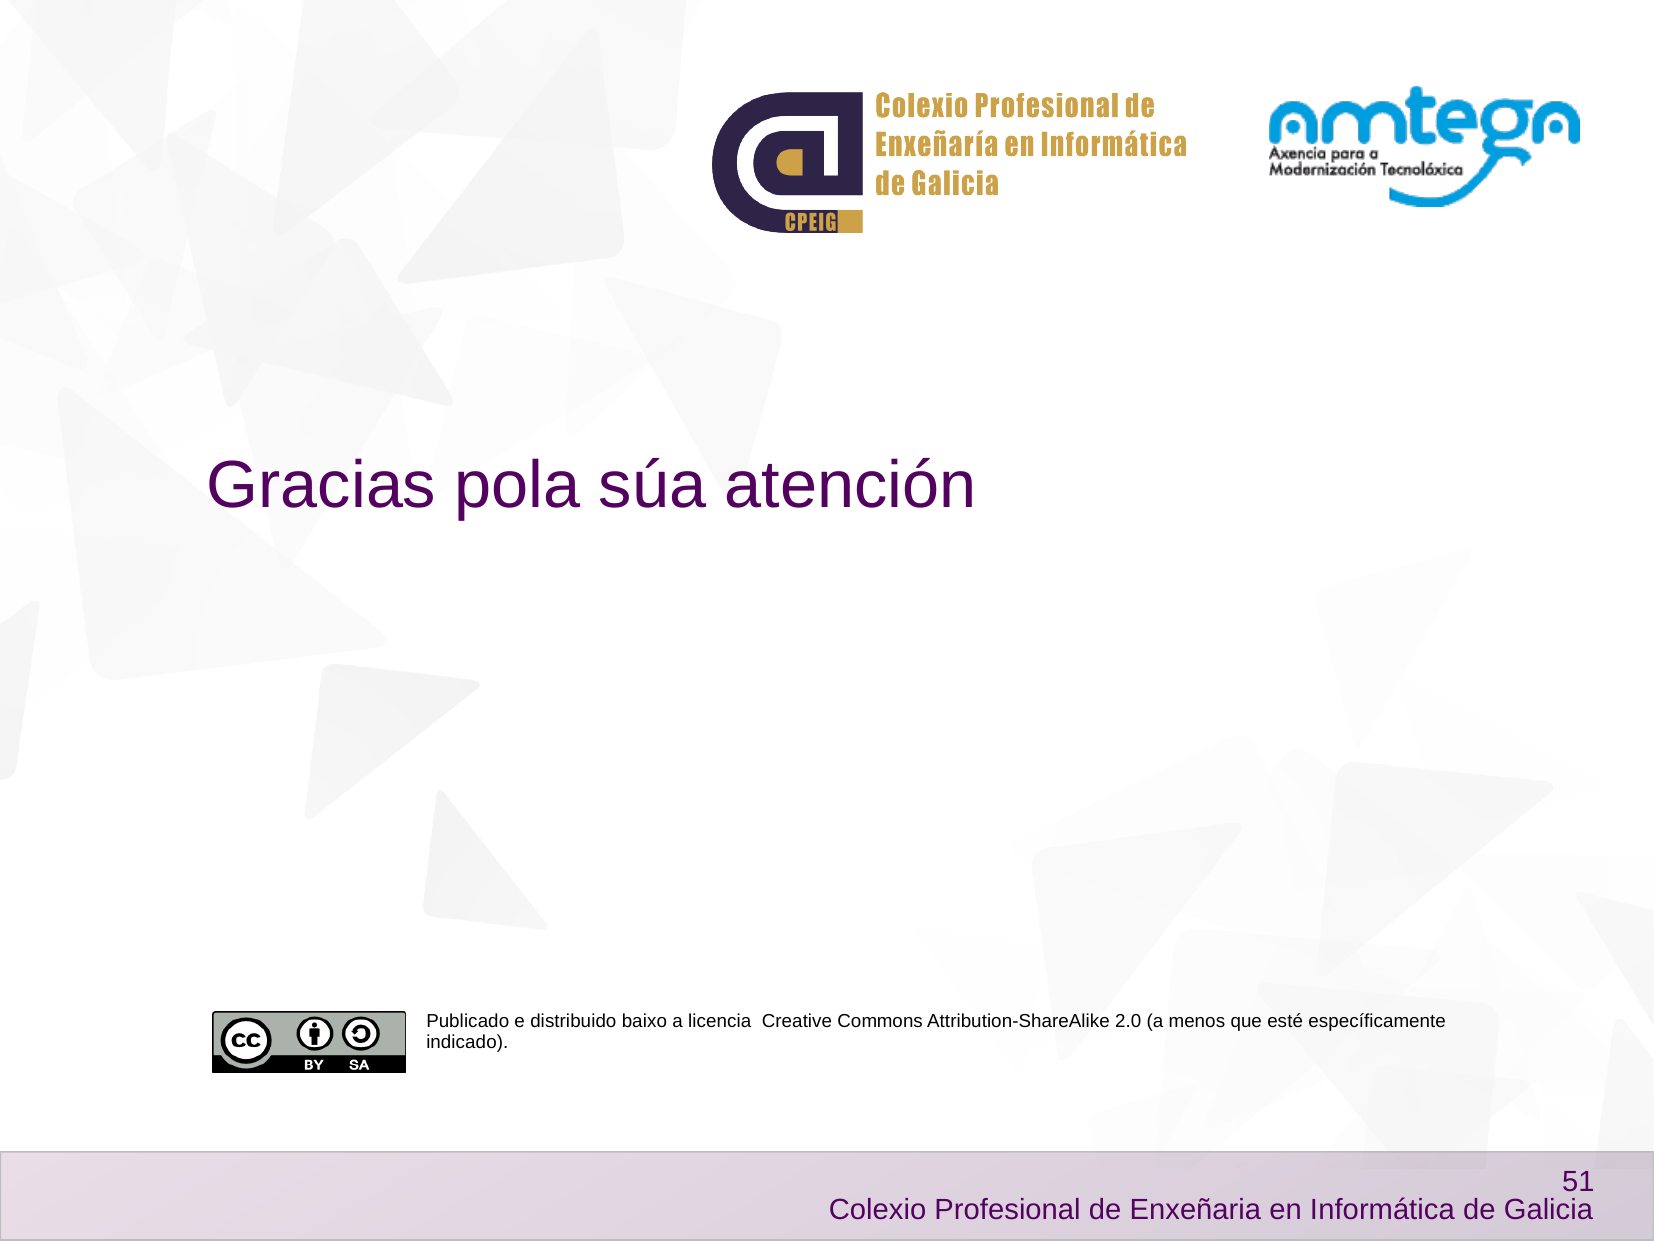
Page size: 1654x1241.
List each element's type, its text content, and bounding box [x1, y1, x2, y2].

picture [212, 1011, 406, 1073]
picture [0, 0, 1186, 930]
picture [1269, 86, 1580, 207]
picture [915, 548, 1654, 1169]
picture [1491, 107, 1518, 132]
title Gracias pola súa atención [206, 395, 1477, 573]
